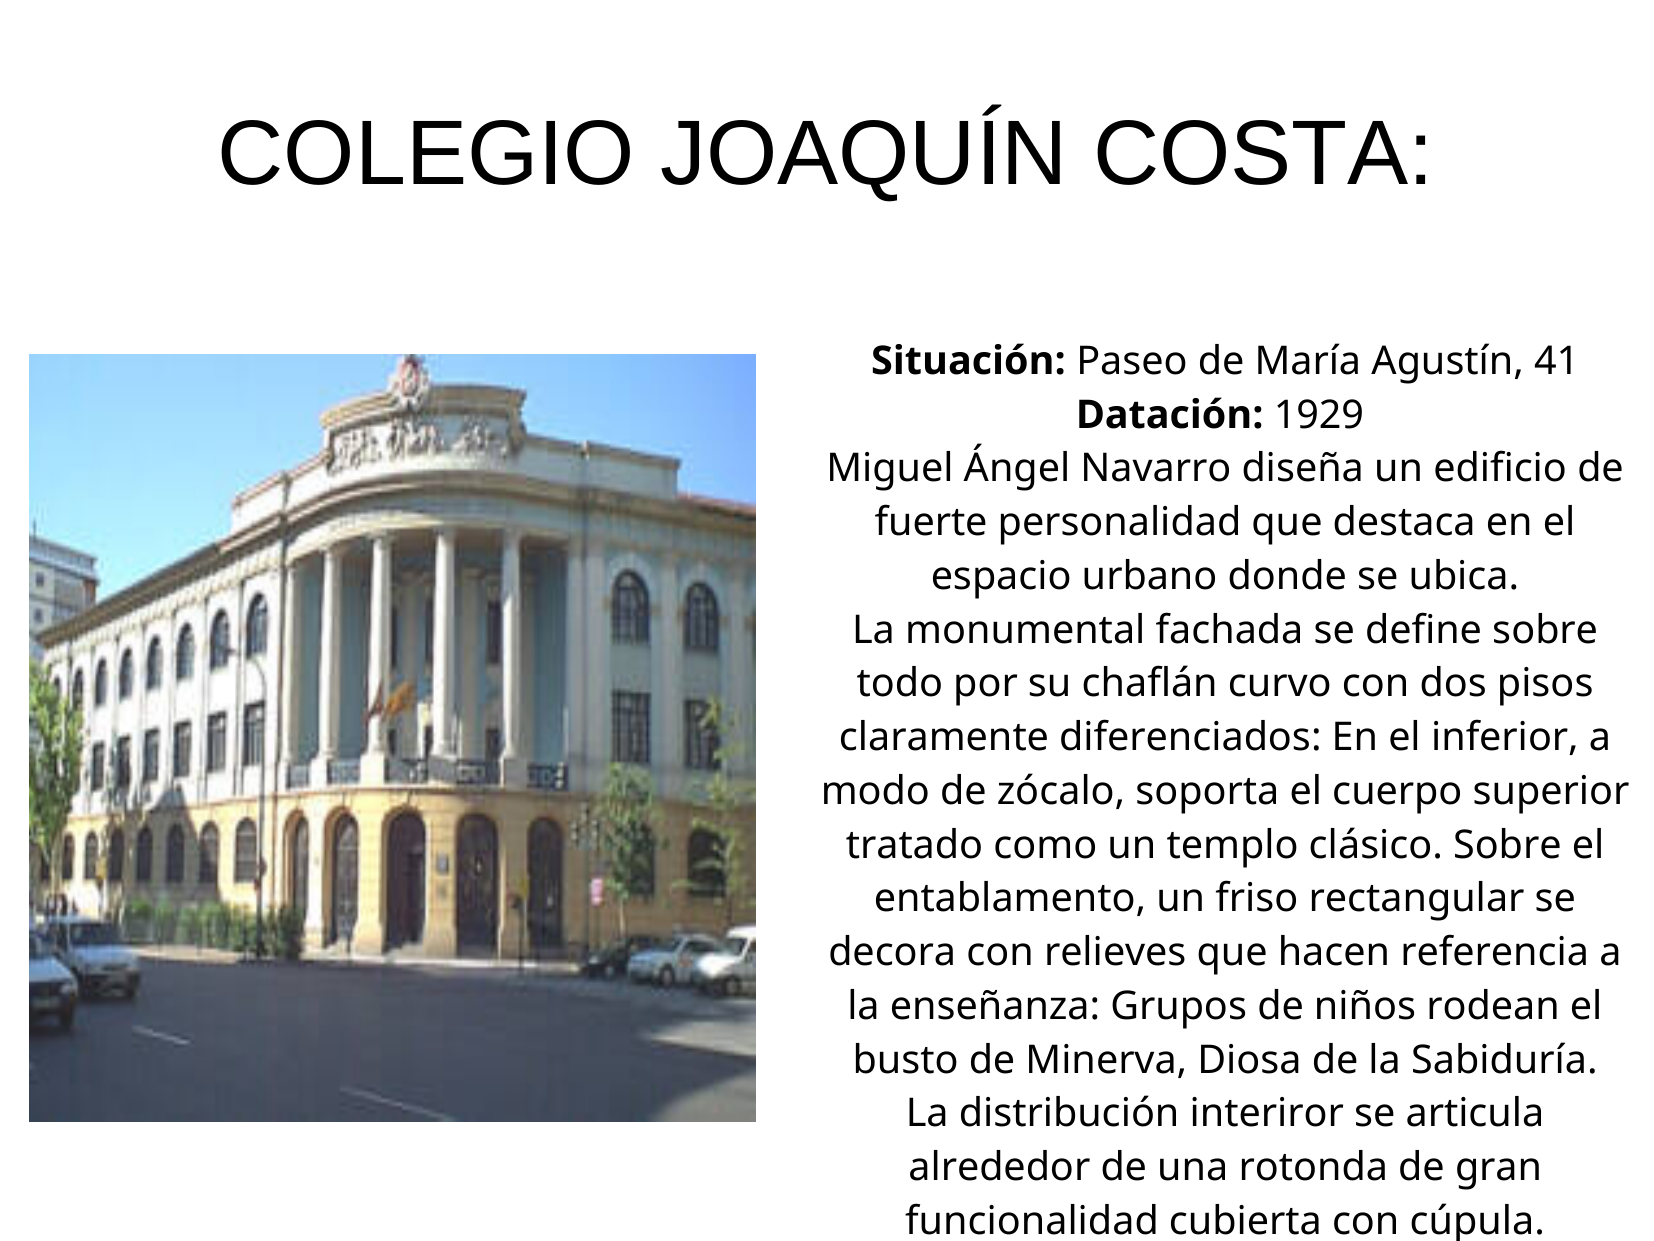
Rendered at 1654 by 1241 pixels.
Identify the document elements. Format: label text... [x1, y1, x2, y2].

picture [29, 354, 756, 1123]
title COLEGIO JOAQUÍN COSTA: [82, 49, 1571, 257]
text_box Situación: Paseo de María Agustín, 41 Datación: 1929 Miguel Ángel Navarro diseña un edificio de fuerte personalidad que destaca en el espacio urbano donde se ubica. La monumental fachada se define sobre todo por su chaflán curvo con dos pisos claramente diferenciados: En el inferior, a modo de zócalo, soporta el cuerpo superior tratado como un templo clásico. Sobre el entablamento, un friso rectangular se decora con relieves que hacen referencia a la enseñanza: Grupos de niños rodean el busto de Minerva, Diosa de la Sabiduría. La distribución interiror se articula alrededor de una rotonda de gran funcionalidad cubierta con cúpula. [797, 324, 1654, 1241]
